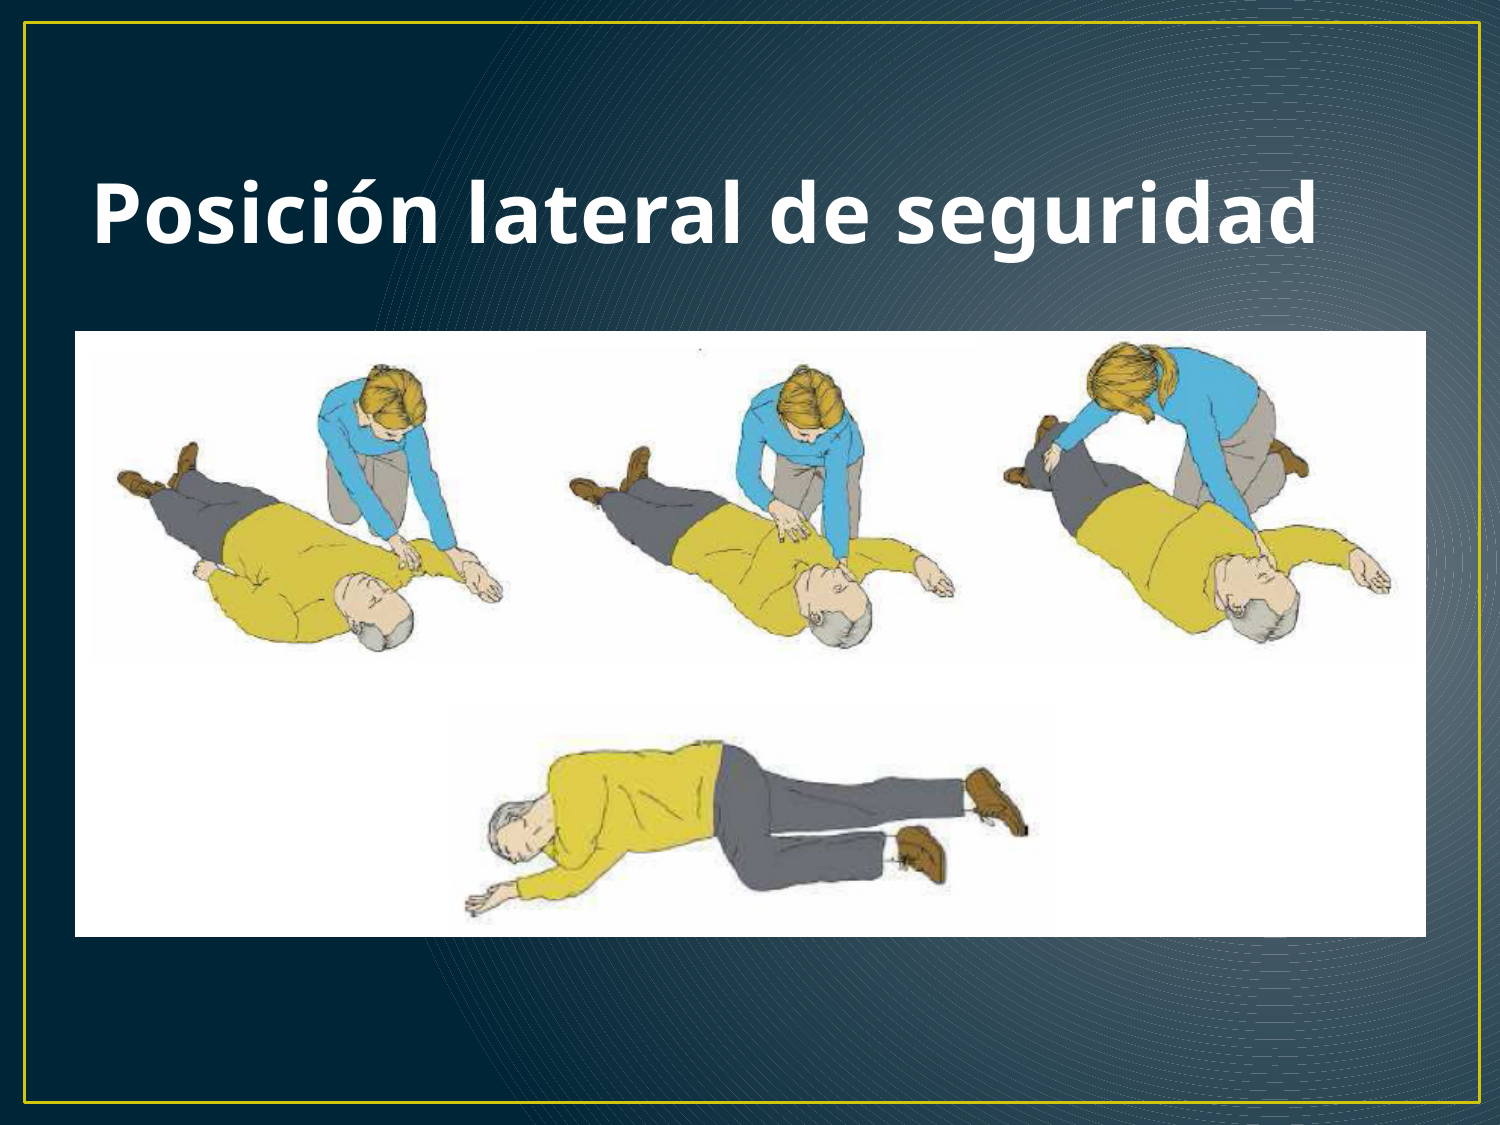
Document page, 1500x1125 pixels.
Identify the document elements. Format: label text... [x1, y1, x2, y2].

title Posición lateral de seguridad [75, 45, 1426, 268]
picture [76, 331, 1426, 937]
